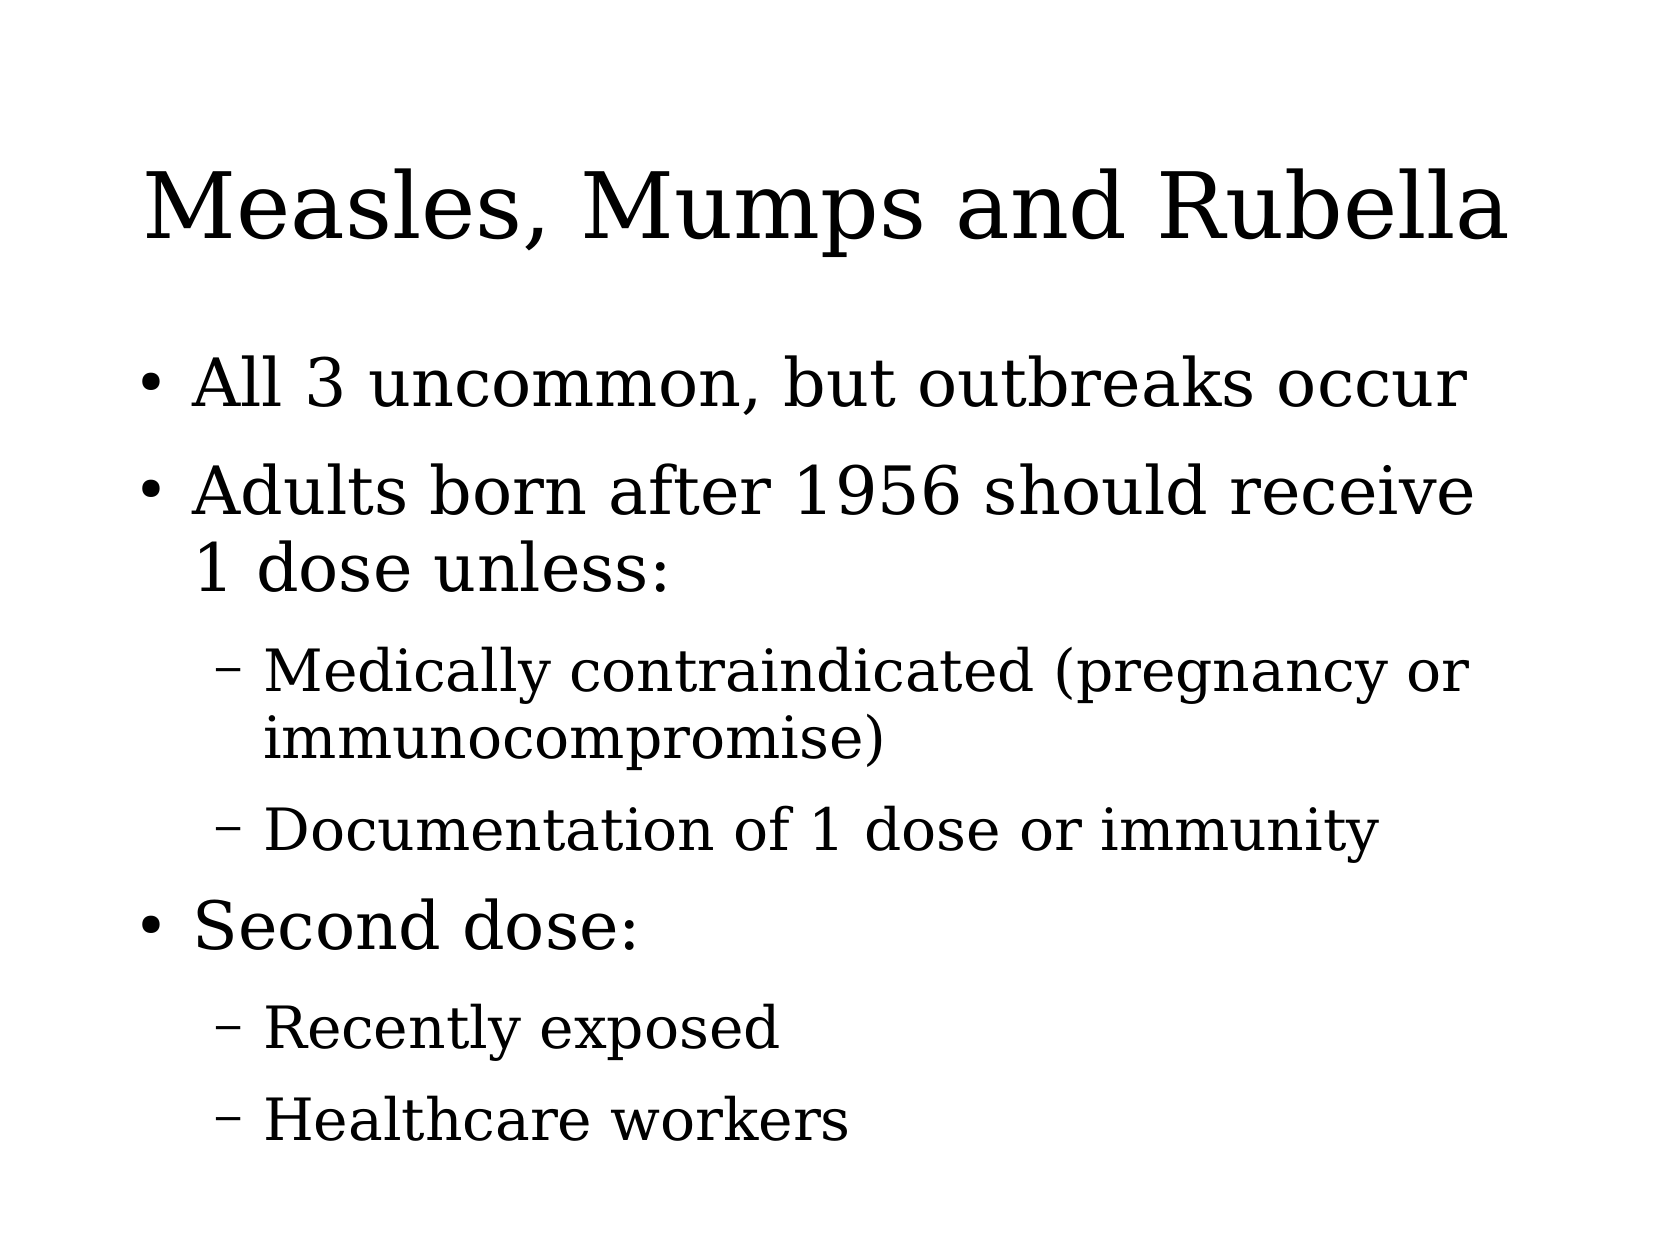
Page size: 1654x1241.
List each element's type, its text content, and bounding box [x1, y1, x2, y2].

title Measles, Mumps and Rubella [121, 102, 1534, 311]
list All 3 uncommon, but outbreaks occur Adults born after 1956 should receive 1 dose unless: Medically contraindicated (pregnancy or immunocompromise) Documentation of 1 dose or immunity Second dose: Recently exposed Healthcare workers [121, 344, 1534, 1155]
